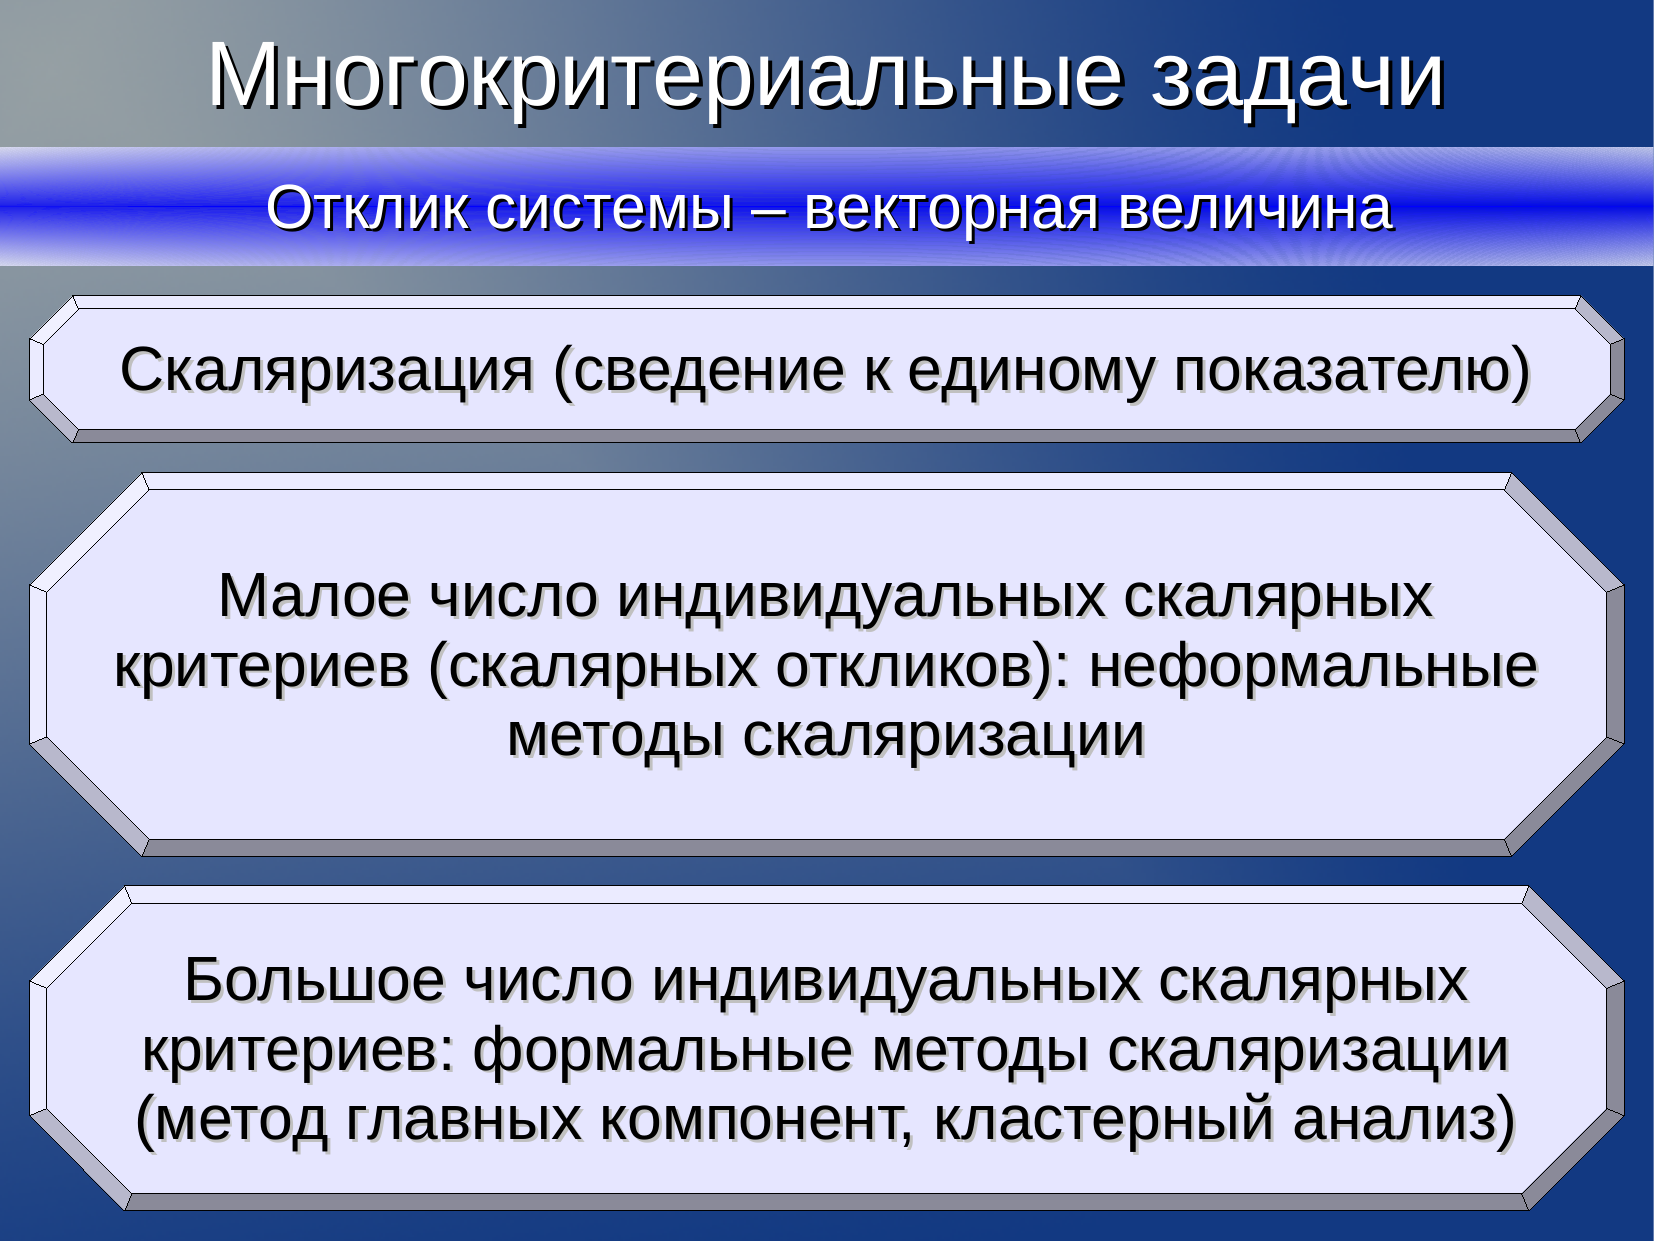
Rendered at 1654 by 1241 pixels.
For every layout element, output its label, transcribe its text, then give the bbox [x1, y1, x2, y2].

picture [0, 0, 1654, 147]
text_box Малое число индивидуальных скалярных критериев (скалярных откликов): неформальные методы скаляризации [47, 490, 1606, 839]
title Многокритериальные задачи [82, 22, 1571, 126]
picture [0, 266, 1654, 1241]
text_box Большое число индивидуальных скалярных критериев: формальные методы скаляризации (метод главных компонент, кластерный анализ) [47, 904, 1606, 1193]
text_box Скаляризация (сведение к единому показателю) [44, 309, 1610, 429]
title Отклик системы – векторная величина [0, 147, 1654, 266]
